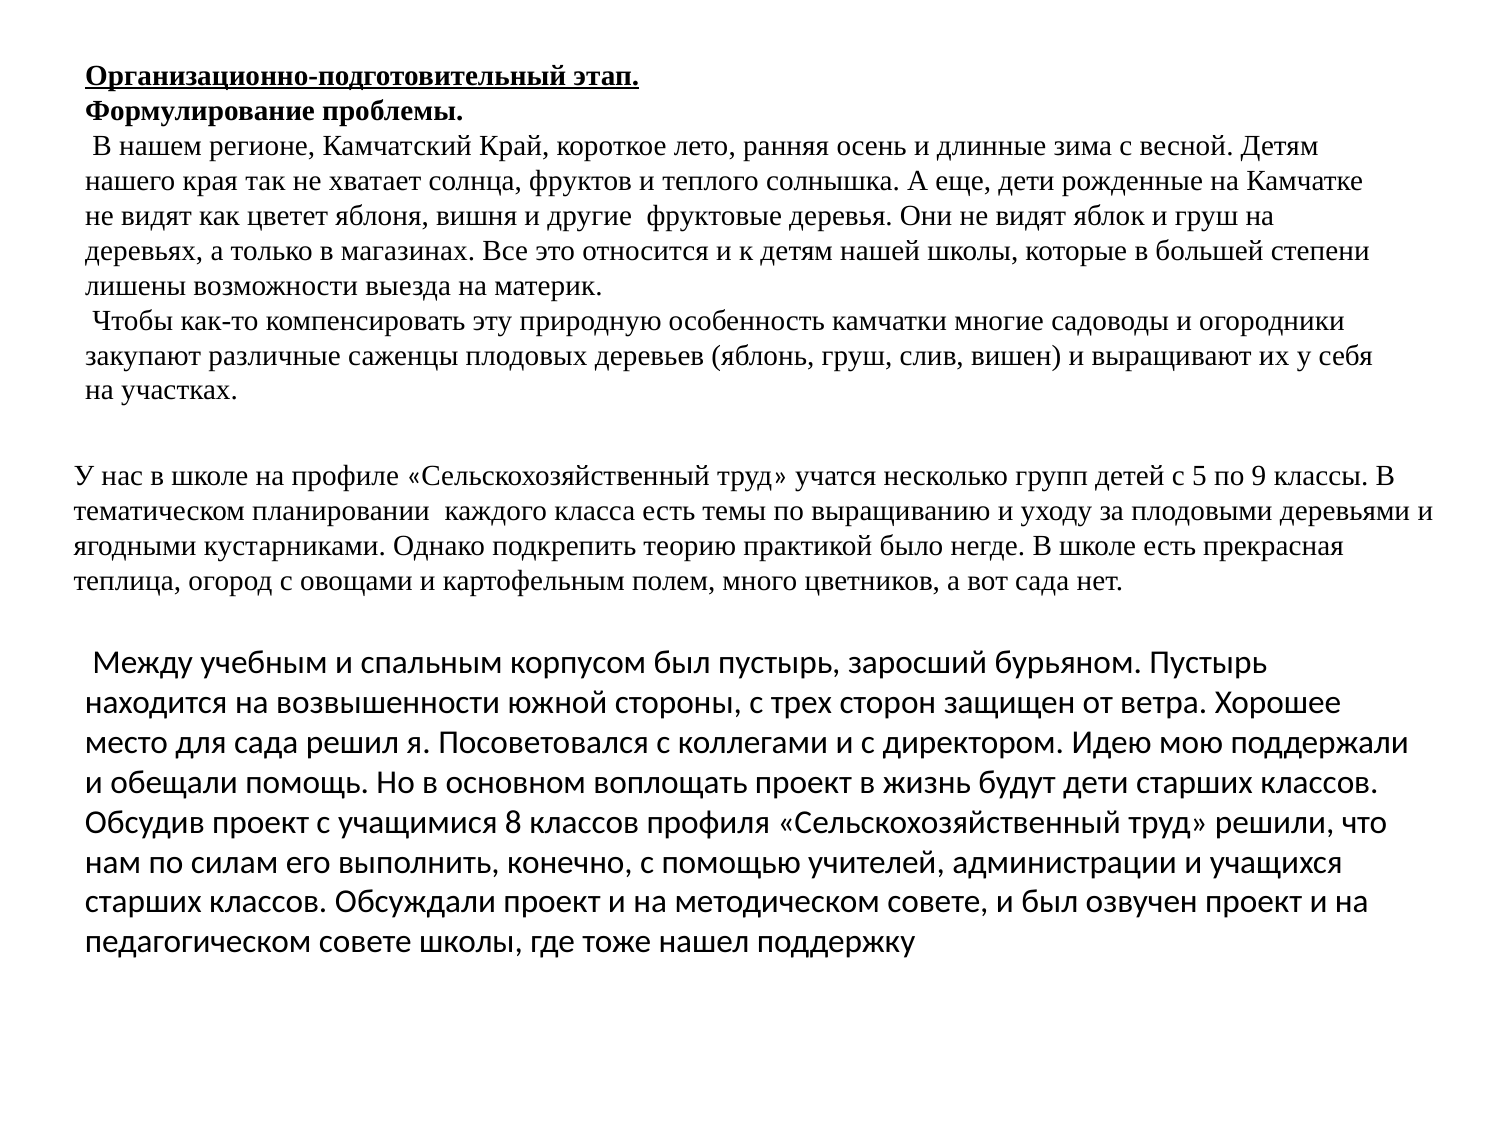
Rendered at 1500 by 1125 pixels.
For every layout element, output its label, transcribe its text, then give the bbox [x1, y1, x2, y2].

text_box У нас в школе на профиле «Сельскохозяйственный труд» учатся несколько групп детей с 5 по 9 классы. В тематическом планировании каждого класса есть темы по выращиванию и уходу за плодовыми деревьями и ягодными кустарниками. Однако подкрепить теорию практикой было негде. В школе есть прекрасная теплица, огород с овощами и картофельным полем, много цветников, а вот сада нет. [58, 448, 1453, 1104]
text_box Между учебным и спальным корпусом был пустырь, заросший бурьяном. Пустырь находится на возвышенности южной стороны, с трех сторон защищен от ветра. Хорошее место для сада решил я. Посоветовался с коллегами и с директором. Идею мою поддержали и обещали помощь. Но в основном воплощать проект в жизнь будут дети старших классов. Обсудив проект с учащимися 8 классов профиля «Сельскохозяйственный труд» решили, что нам по силам его выполнить, конечно, с помощью учителей, администрации и учащихся старших классов. Обсуждали проект и на методическом совете, и был озвучен проект и на педагогическом совете школы, где тоже нашел поддержку [70, 632, 1430, 967]
text_box Организационно-подготовительный этап. Формулирование проблемы. В нашем регионе, Камчатский Край, короткое лето, ранняя осень и длинные зима с весной. Детям нашего края так не хватает солнца, фруктов и теплого солнышка. А еще, дети рожденные на Камчатке не видят как цветет яблоня, вишня и другие фруктовые деревья. Они не видят яблок и груш на деревьях, а только в магазинах. Все это относится и к детям нашей школы, которые в большей степени лишены возможности выезда на материк. Чтобы как-то компенсировать эту природную особенность камчатки многие садоводы и огородники закупают различные саженцы плодовых деревьев (яблонь, груш, слив, вишен) и выращивают их у себя на участках. [70, 48, 1395, 414]
